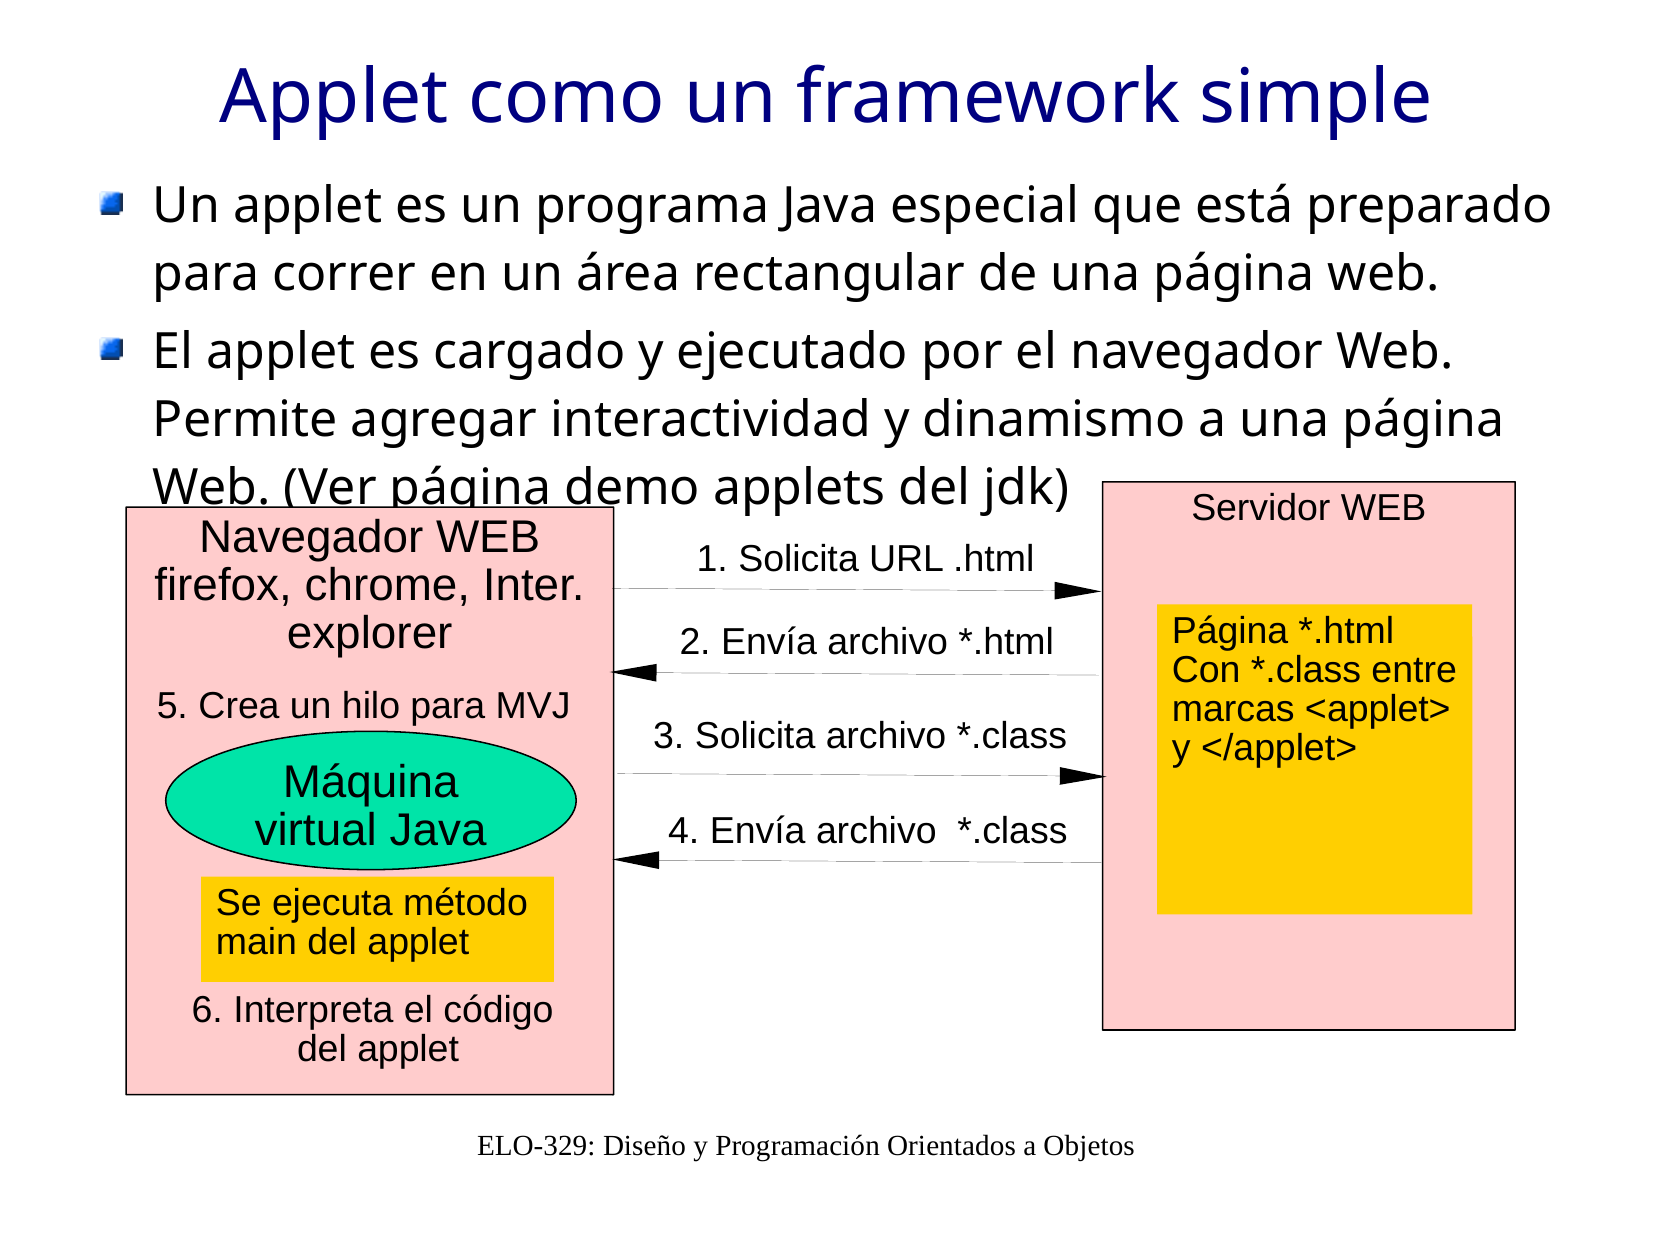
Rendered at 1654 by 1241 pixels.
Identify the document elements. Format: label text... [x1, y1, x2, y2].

text_box Servidor WEB [1102, 481, 1516, 1030]
text_box Máquina virtual Java [226, 751, 516, 850]
text_box 3. Solicita archivo *.class [638, 709, 1083, 765]
list Un applet es un programa Java especial que está preparado para correr en un área rectangular de una página web. El applet es cargado y ejecutado por el navegador Web. Permite agregar interactividad y dinamismo a una página Web. (Ver página demo applets del jdk)‏ [81, 169, 1571, 538]
text_box Página *.html Con *.class entre marcas <applet> y </applet> [1157, 604, 1473, 776]
text_box 6. Interpreta el código del applet [176, 983, 569, 1078]
text_box [1157, 776, 1473, 915]
text_box 5. Crea un hilo para MVJ [141, 679, 586, 735]
text_box Navegador WEB firefox, chrome, Inter. explorer [126, 507, 614, 1095]
text_box [201, 971, 554, 982]
title Applet como un framework simple [82, 43, 1571, 145]
text_box 4. Envía archivo *.class [653, 804, 1083, 860]
text_box 1. Solicita URL .html [681, 532, 1050, 588]
text_box 2. Envía archivo *.html [664, 615, 1070, 671]
text_box Se ejecuta método main del applet [201, 876, 554, 971]
